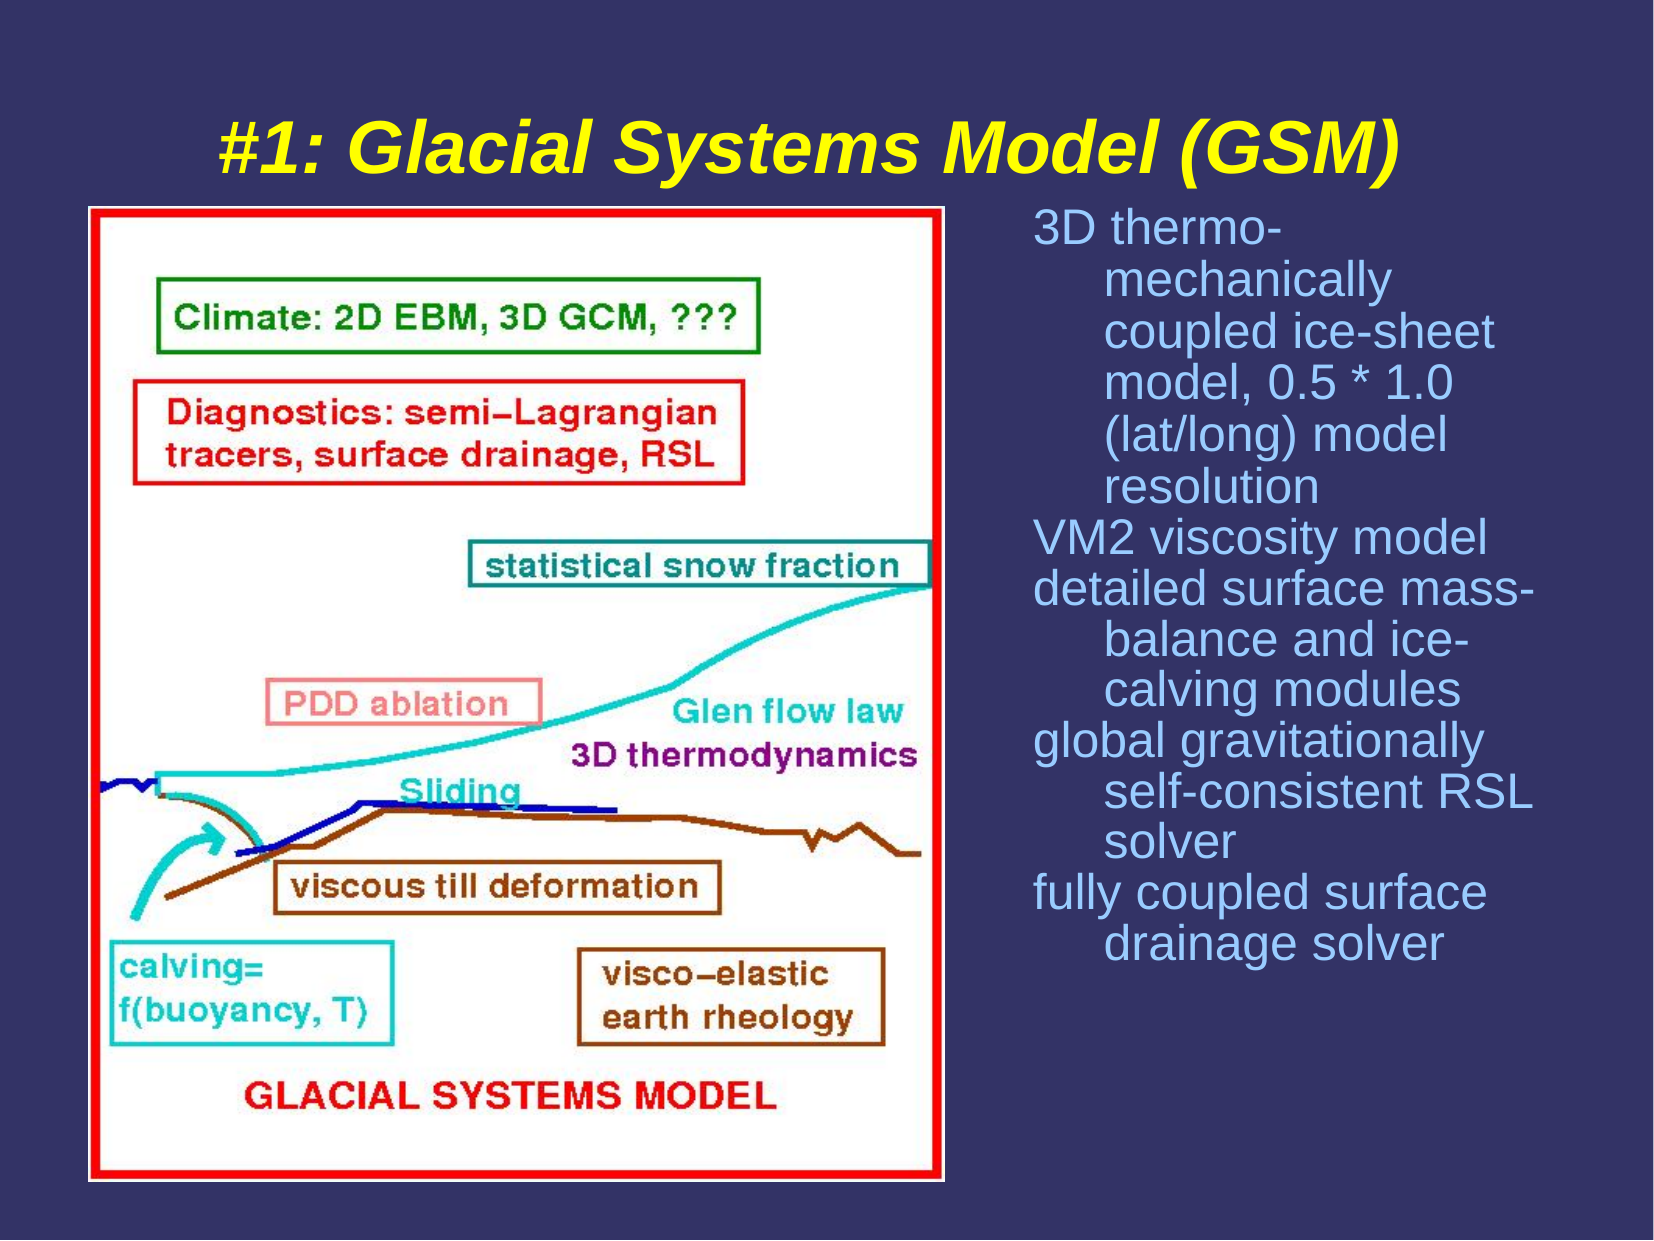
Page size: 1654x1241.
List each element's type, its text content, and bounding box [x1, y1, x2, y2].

picture [88, 206, 945, 1182]
title #1: Glacial Systems Model (GSM) [103, 49, 1516, 250]
text_box 3D thermo-mechanically coupled ice-sheet model, 0.5 * 1.0 (lat/long) model resolution VM2 viscosity model detailed surface mass-balance and ice-calving modules global gravitationally self-consistent RSL solver fully coupled surface drainage solver [974, 203, 1566, 1093]
